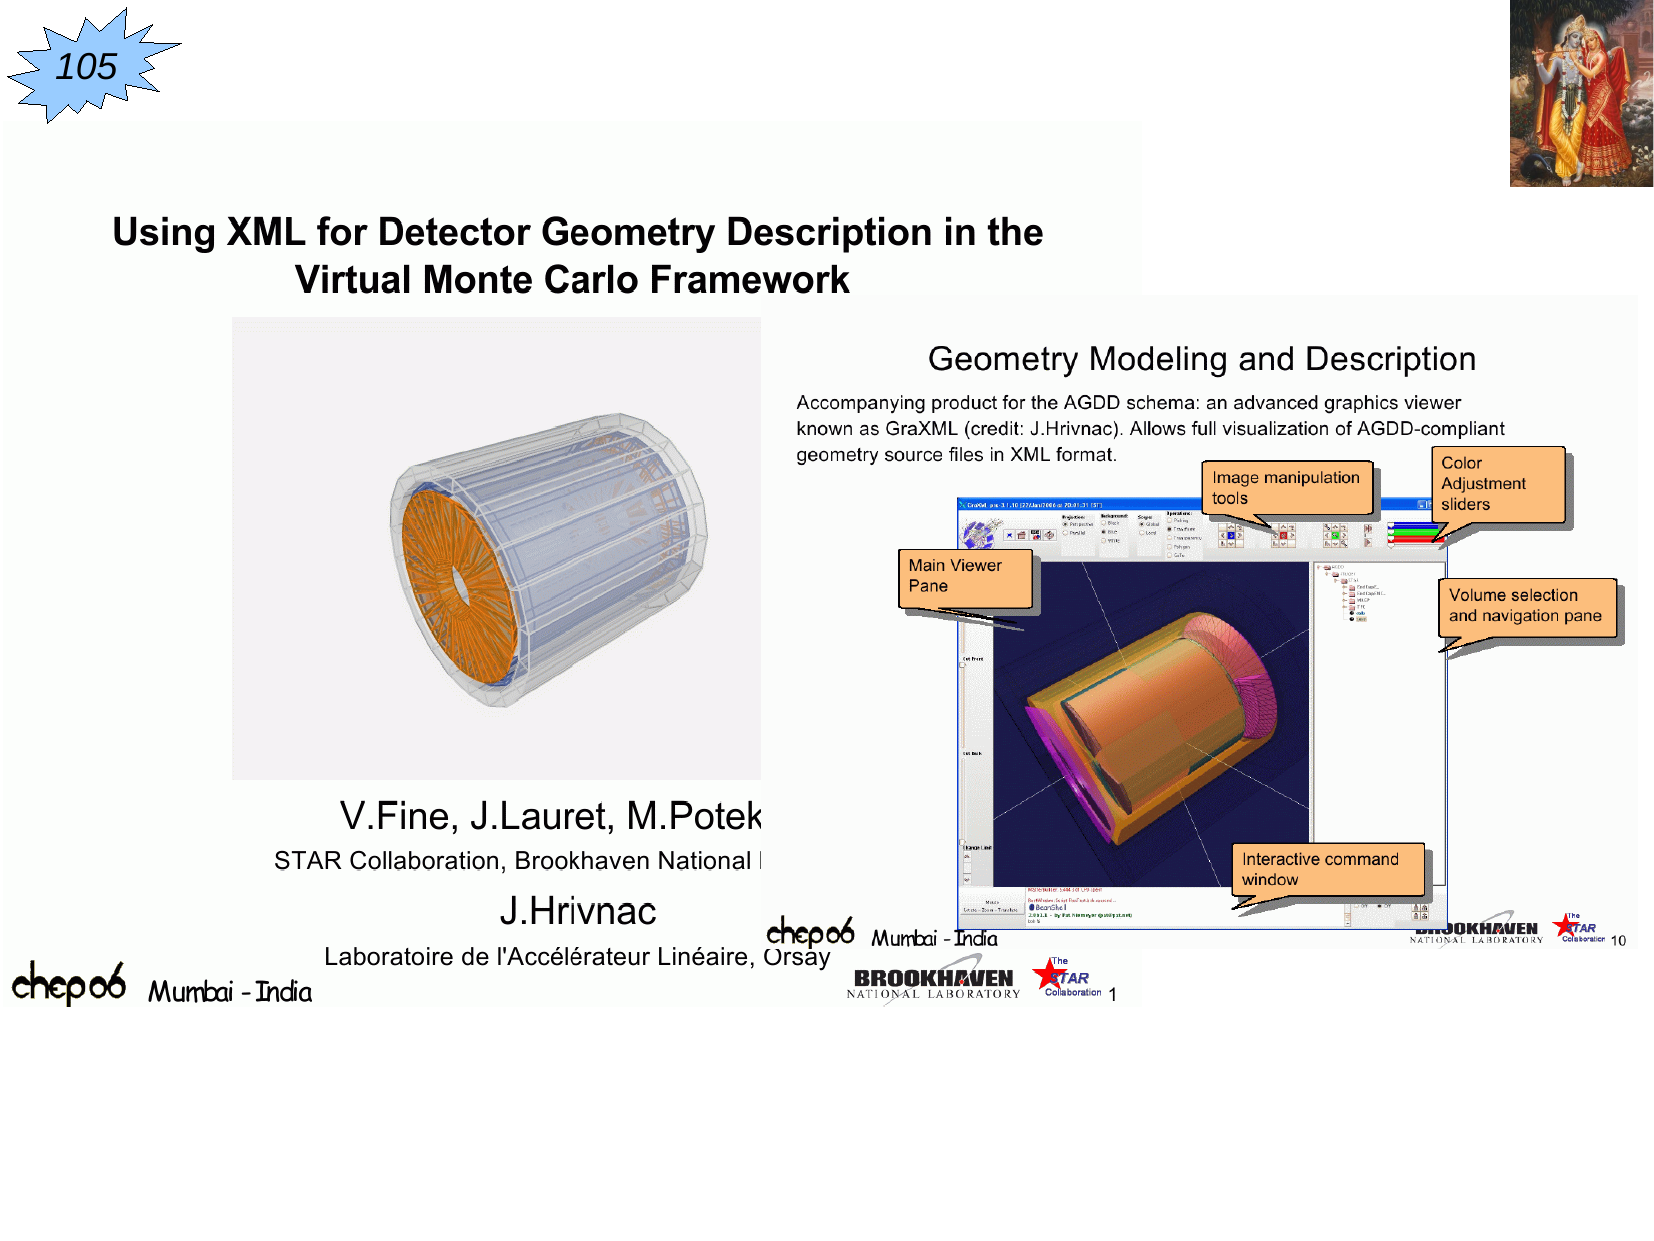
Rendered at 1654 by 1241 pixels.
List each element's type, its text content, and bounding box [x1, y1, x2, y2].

picture [3, 121, 1638, 1008]
picture [1510, 0, 1654, 187]
text_box 105 [7, 7, 182, 124]
